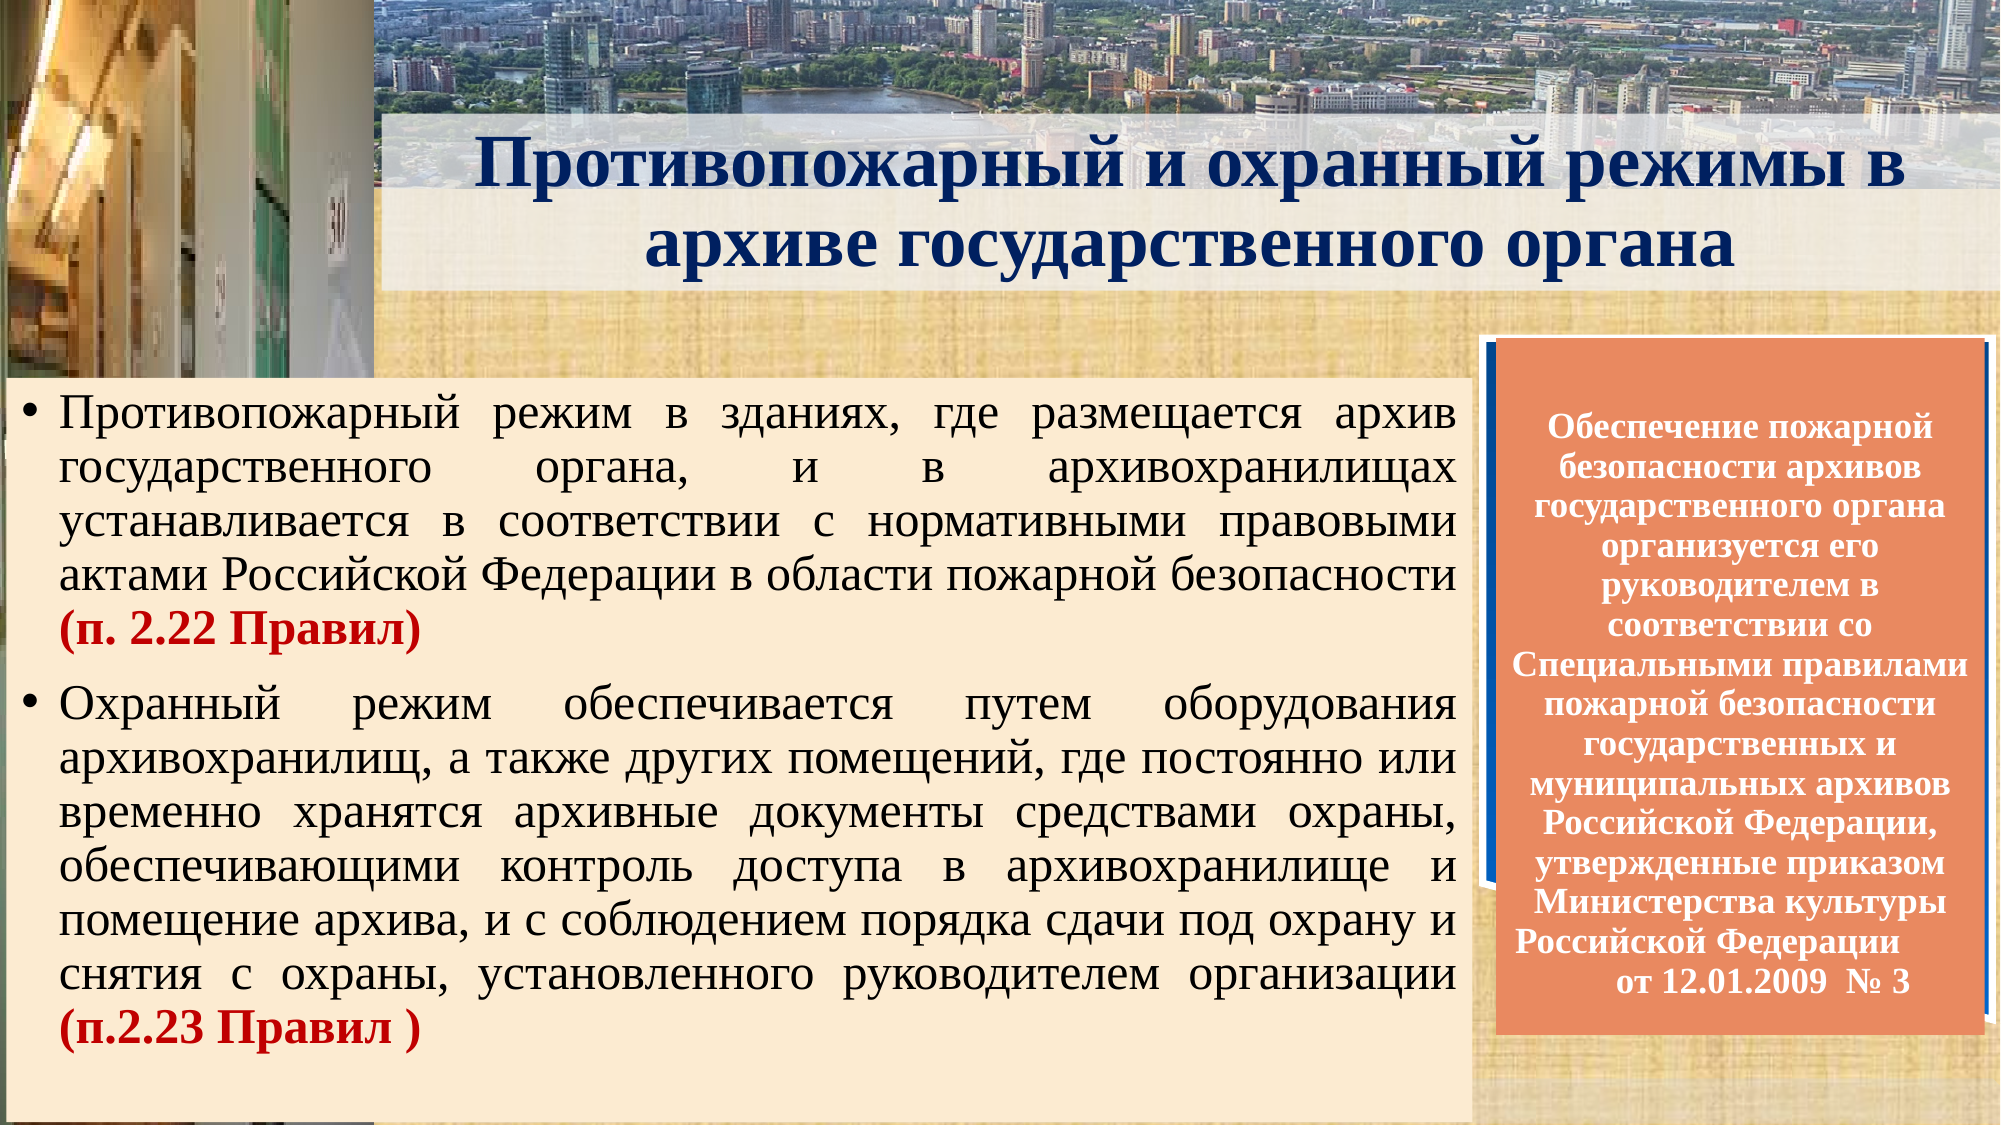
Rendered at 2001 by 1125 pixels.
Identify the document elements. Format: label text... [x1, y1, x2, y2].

picture [0, 0, 2001, 1125]
text_box Резкие колебания (сезонные и в течении одних суток) температуры (+/- 5 С) и относительной влажности воздуха (+/- 10%) не допускаются. [1013, 0, 1320, 113]
title Противопожарный и охранный режимы в архиве государственного органа [381, 113, 2000, 291]
list Противопожарный режим в зданиях, где размещается архив государственного органа, и в архивохранилищах устанавливается в соответствии с нормативными правовыми актами Российской Федерации в области пожарной безопасности (п. 2.22 Правил) Охранный режим обеспечивается путем оборудования архивохранилищ, а также других помещений, где постоянно или временно хранятся архивные документы средствами охраны, обеспечивающими контроль доступа в архивохранилище и помещение архива, и с соблюдением порядка сдачи под охрану и снятия с охраны, установленного руководителем организации (п.2.23 Правил ) [6, 377, 1473, 1123]
text_box Обеспечение пожарной безопасности архивов государственного органа организуется его руководителем в соответствии со Специальными правилами пожарной безопасности государственных и муниципальных архивов Российской Федерации, утвержденные приказом Министерства культуры Российской Федерации от 12.01.2009 № 3 [1496, 338, 1985, 1035]
